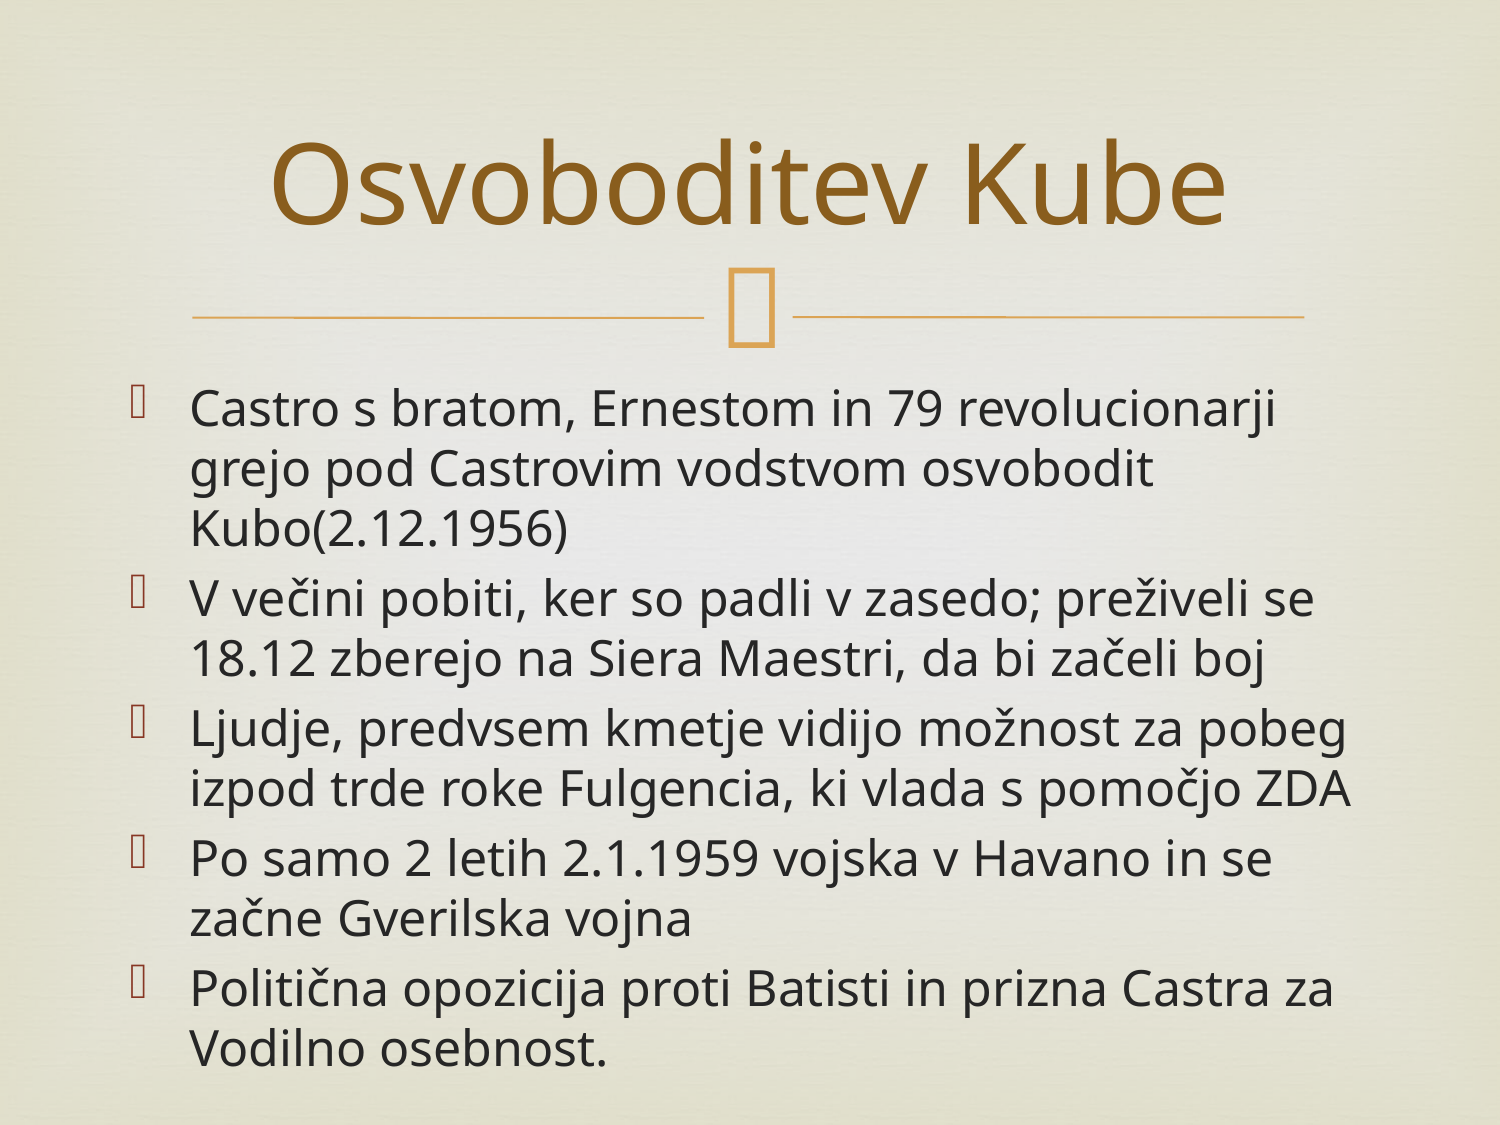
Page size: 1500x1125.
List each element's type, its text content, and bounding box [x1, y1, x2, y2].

title Osvoboditev Kube [113, 93, 1386, 267]
list Castro s bratom, Ernestom in 79 revolucionarji grejo pod Castrovim vodstvom osvobodit Kubo(2.12.1956) V večini pobiti, ker so padli v zasedo; preživeli se 18.12 zberejo na Siera Maestri, da bi začeli boj Ljudje, predvsem kmetje vidijo možnost za pobeg izpod trde roke Fulgencia, ki vlada s pomočjo ZDA Po samo 2 letih 2.1.1959 vojska v Havano in se začne Gverilska vojna Politična opozicija proti Batisti in prizna Castra za Vodilno osebnost. [114, 368, 1386, 1047]
